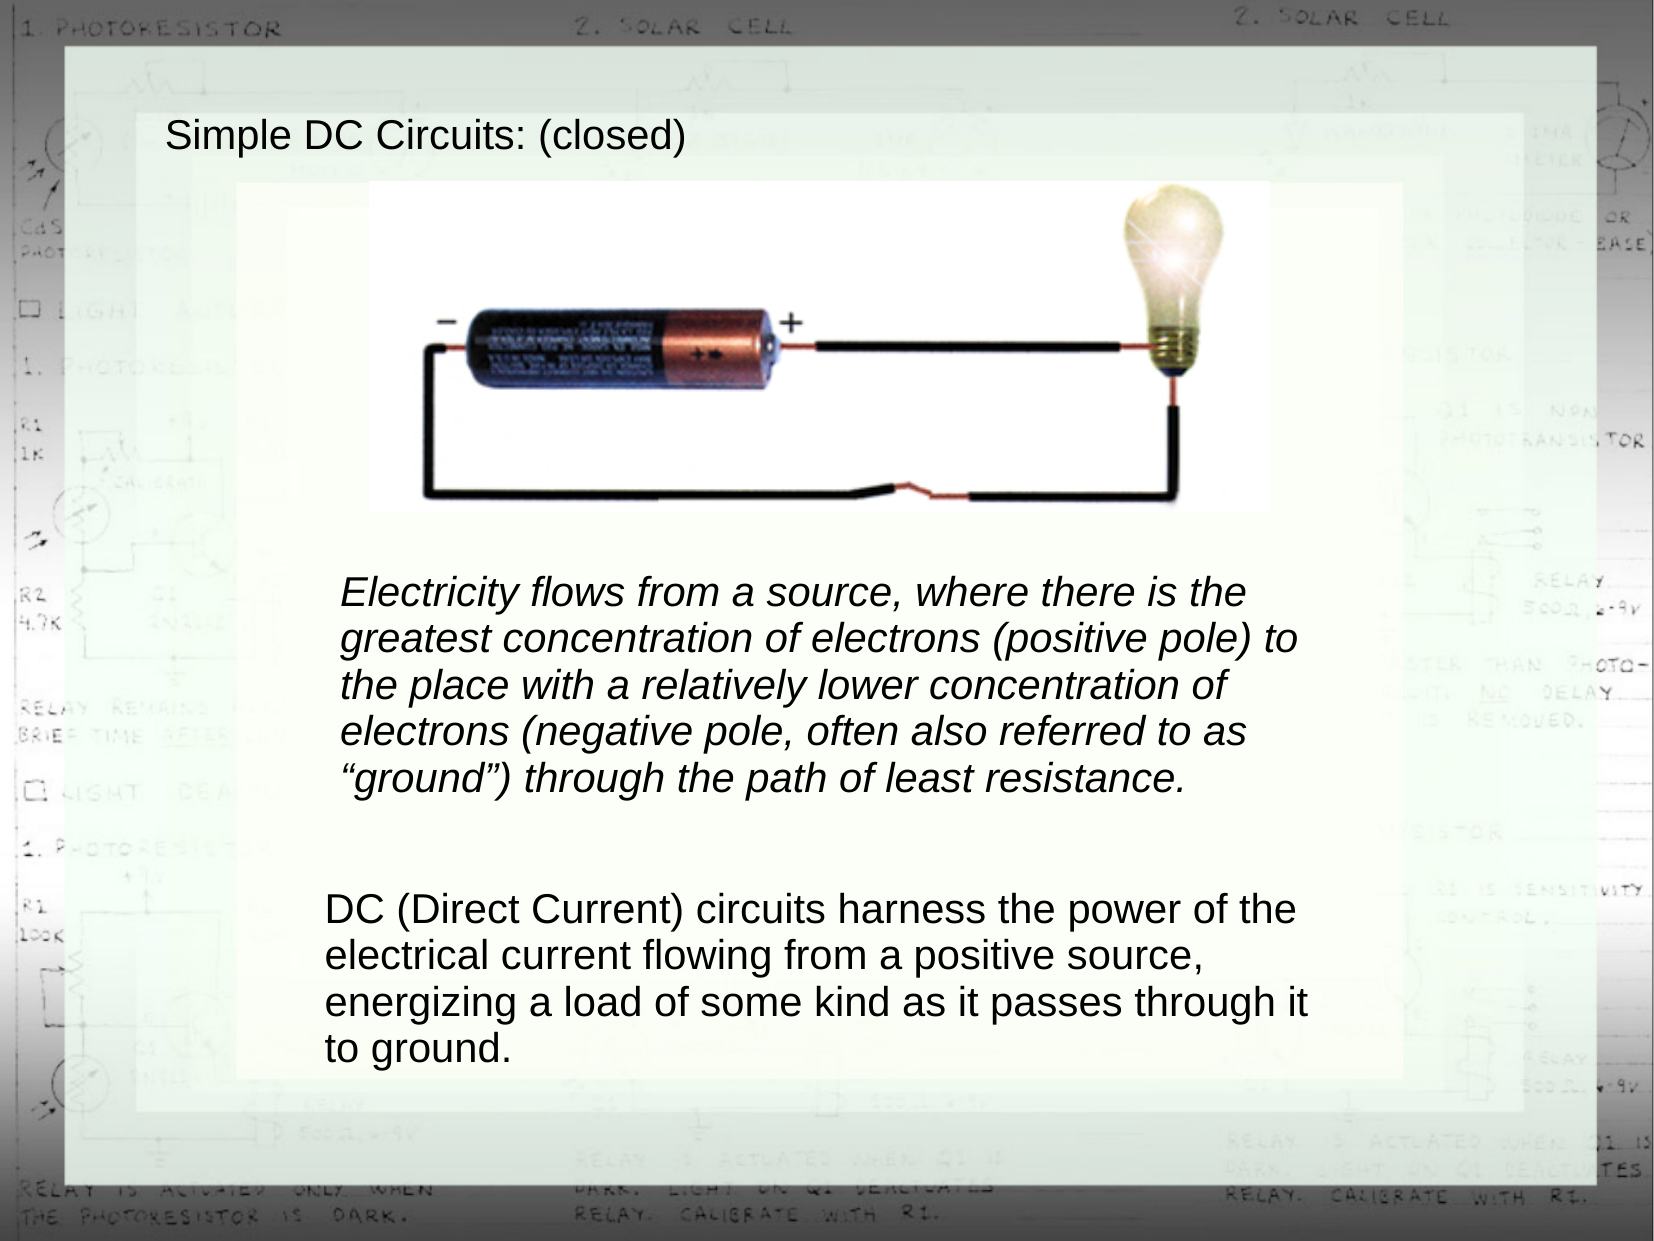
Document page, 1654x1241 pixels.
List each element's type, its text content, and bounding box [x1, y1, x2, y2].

picture [0, 0, 1654, 1241]
text_box DC (Direct Current) circuits harness the power of the electrical current flowing from a positive source, energizing a load of some kind as it passes through it to ground. [309, 878, 1360, 1079]
text_box Electricity flows from a source, where there is the greatest concentration of electrons (positive pole) to the place with a relatively lower concentration of electrons (negative pole, often also referred to as “ground”) through the path of least resistance. [325, 561, 1370, 809]
text_box Simple DC Circuits: (closed) [150, 104, 713, 180]
